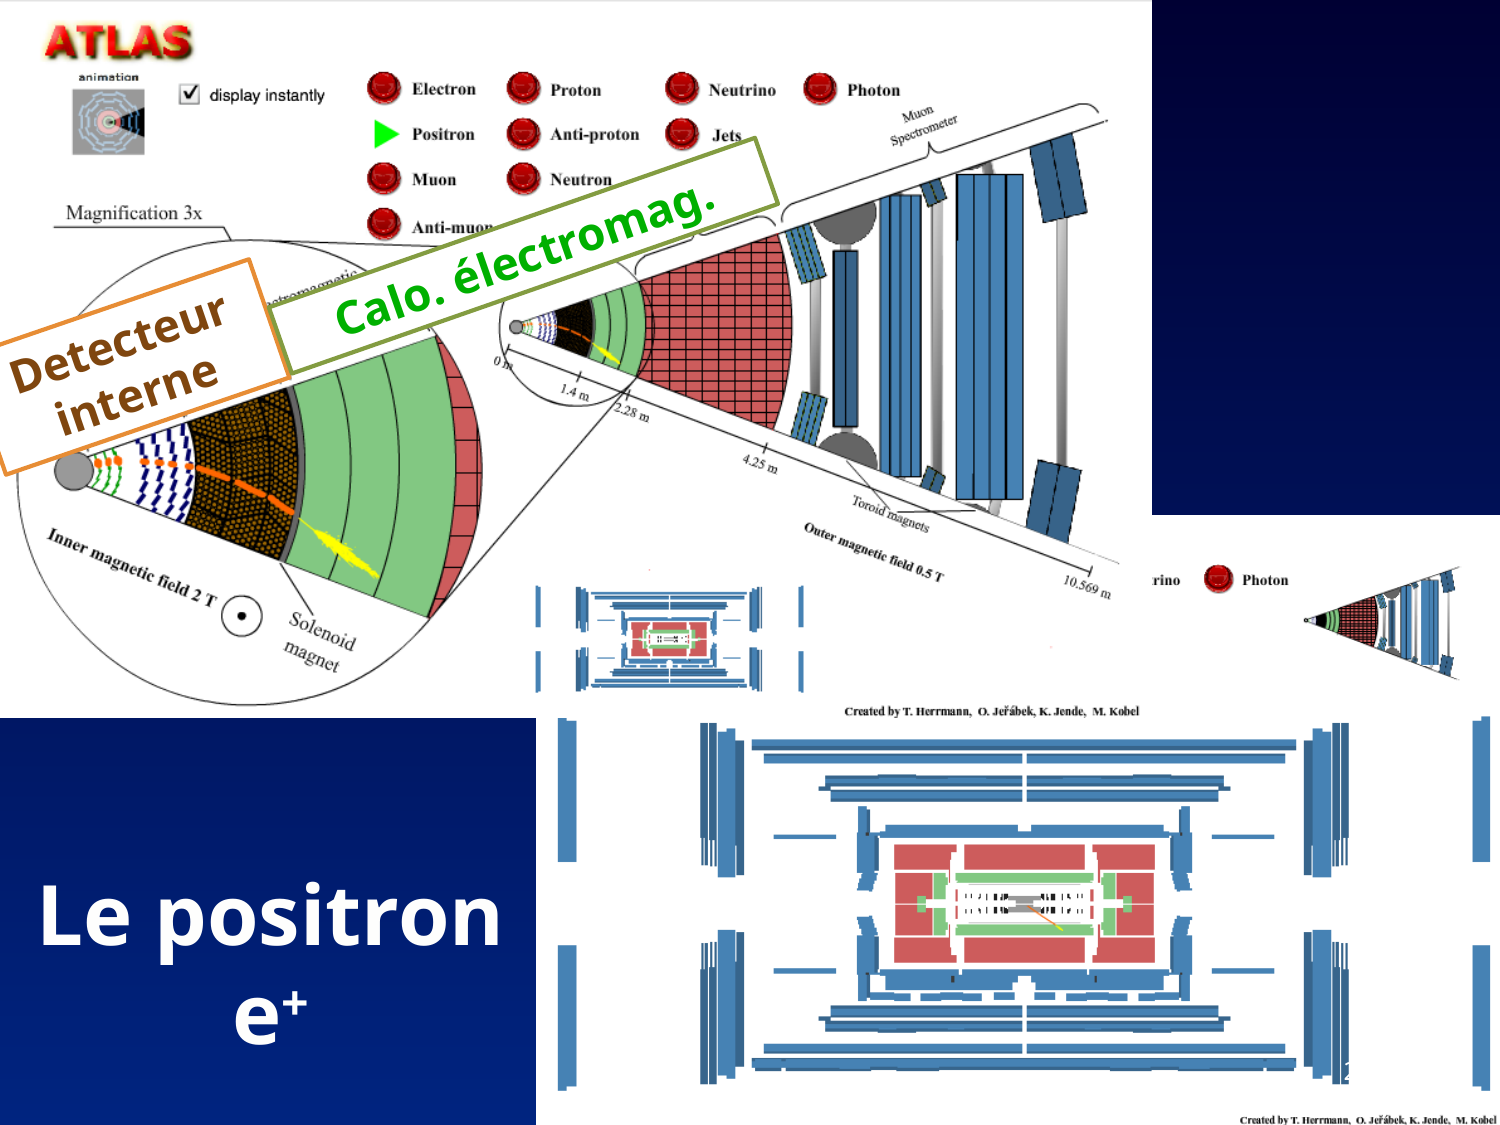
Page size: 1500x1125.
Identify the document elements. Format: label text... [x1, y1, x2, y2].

picture [0, 0, 1500, 1125]
text_box Calo. électromag. [268, 137, 778, 374]
text_box Detecteur interne [0, 259, 290, 475]
text_box Le positron e+ [21, 854, 520, 1070]
slide_number <number>/26 [1074, 1042, 1425, 1103]
